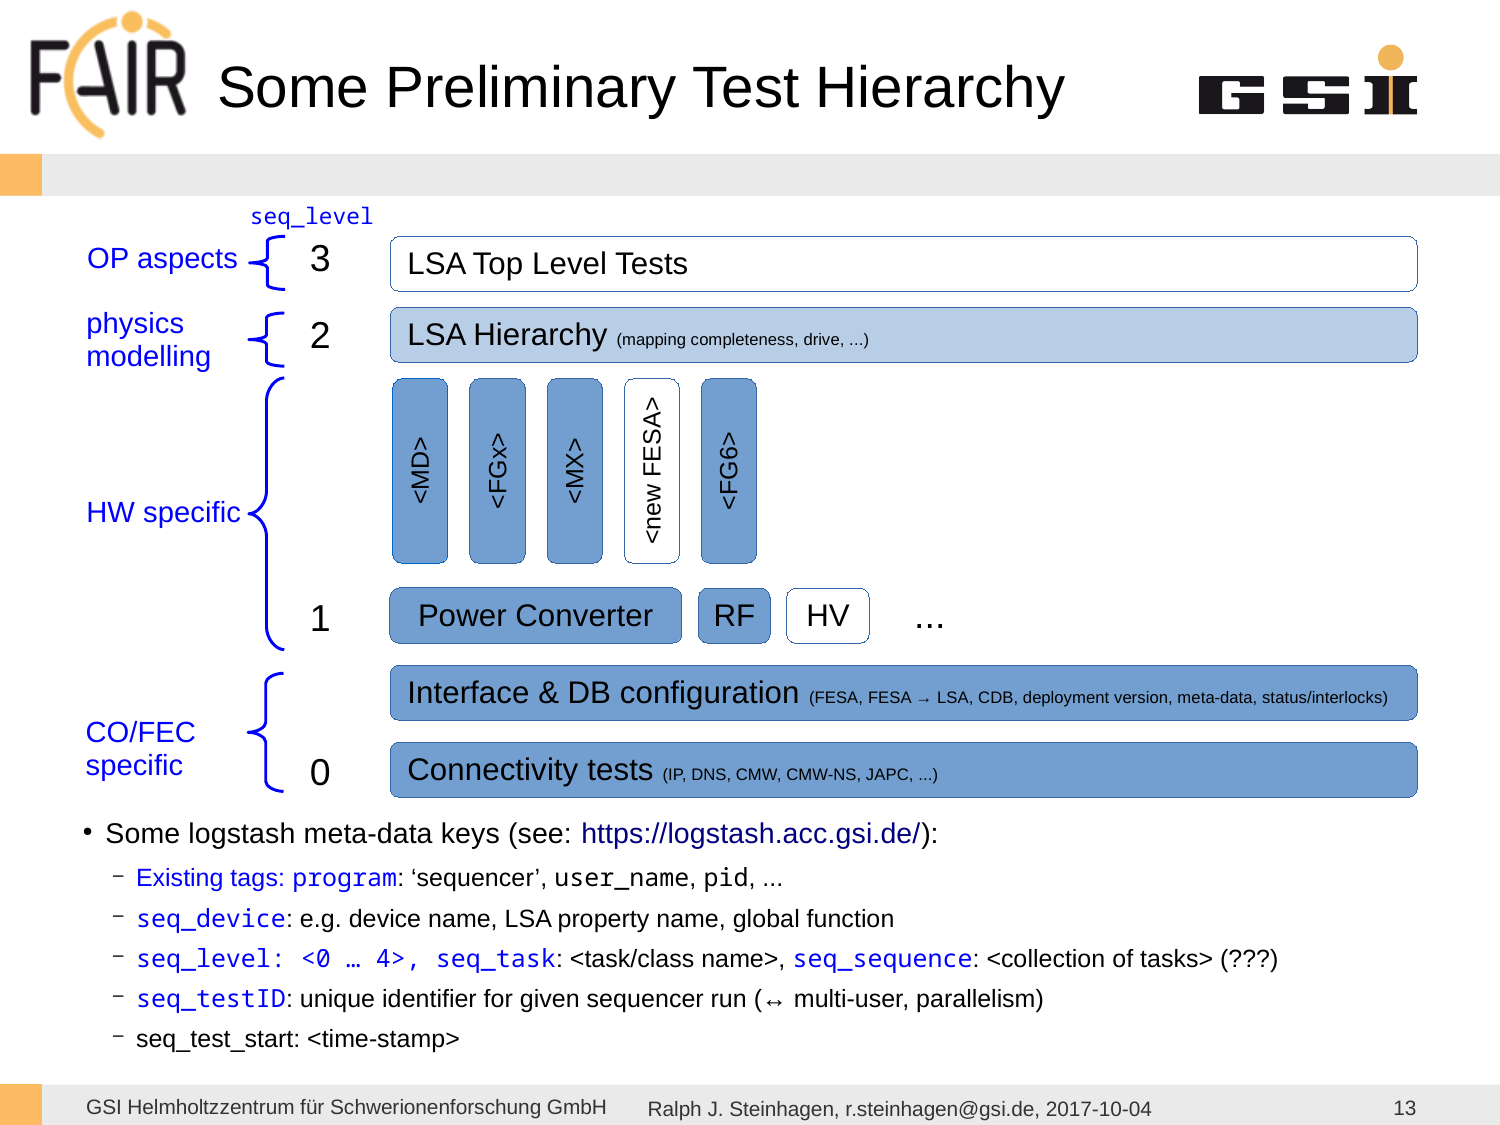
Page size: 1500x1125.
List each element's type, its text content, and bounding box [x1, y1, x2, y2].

text_box seq_level [250, 200, 388, 233]
text_box 2 [295, 307, 390, 364]
text_box Interface & DB configuration (FESA, FESA → LSA, CDB, deployment version, meta-data, status/interlocks) [390, 665, 1418, 721]
text_box HV [786, 588, 870, 644]
text_box CO/FEC specific [70, 708, 260, 789]
text_box HW specific [71, 488, 261, 537]
title Some Preliminary Test Hierarchy [217, 20, 1180, 147]
text_box physics modelling [71, 299, 261, 380]
text_box <MD> [392, 378, 448, 564]
text_box LSA Top Level Tests [390, 236, 1418, 292]
text_box <FGx> [469, 378, 526, 564]
text_box Connectivity tests (IP, DNS, CMW, CMW-NS, JAPC, ...) [390, 742, 1418, 798]
text_box 3 [295, 230, 390, 288]
text_box <new FESA> [624, 378, 680, 564]
picture [30, 9, 187, 141]
text_box 0 [295, 744, 390, 801]
text_box Power Converter [390, 587, 682, 644]
list Some logstash meta-data keys (see: https://logstash.acc.gsi.de/): Existing tags: program: ‘sequencer’, user_name, pid, ... seq_device: e.g. device name, LSA property name, global function seq_level: <0 … 4>, seq_task: <task/class name>, seq_sequence: <collection of tasks> (???) seq_testID: unique identifier for given sequencer run (↔ multi-user, parallelism) seq_test_start: <time-stamp> [75, 814, 1425, 1055]
text_box RF [698, 588, 771, 644]
text_box 1 [295, 590, 390, 648]
text_box ... [896, 588, 980, 644]
text_box OP aspects [72, 234, 262, 283]
picture [1197, 42, 1419, 117]
text_box <FG6> [701, 378, 757, 564]
text_box LSA Hierarchy (mapping completeness, drive, ...) [390, 307, 1418, 363]
text_box <MX> [547, 378, 603, 564]
